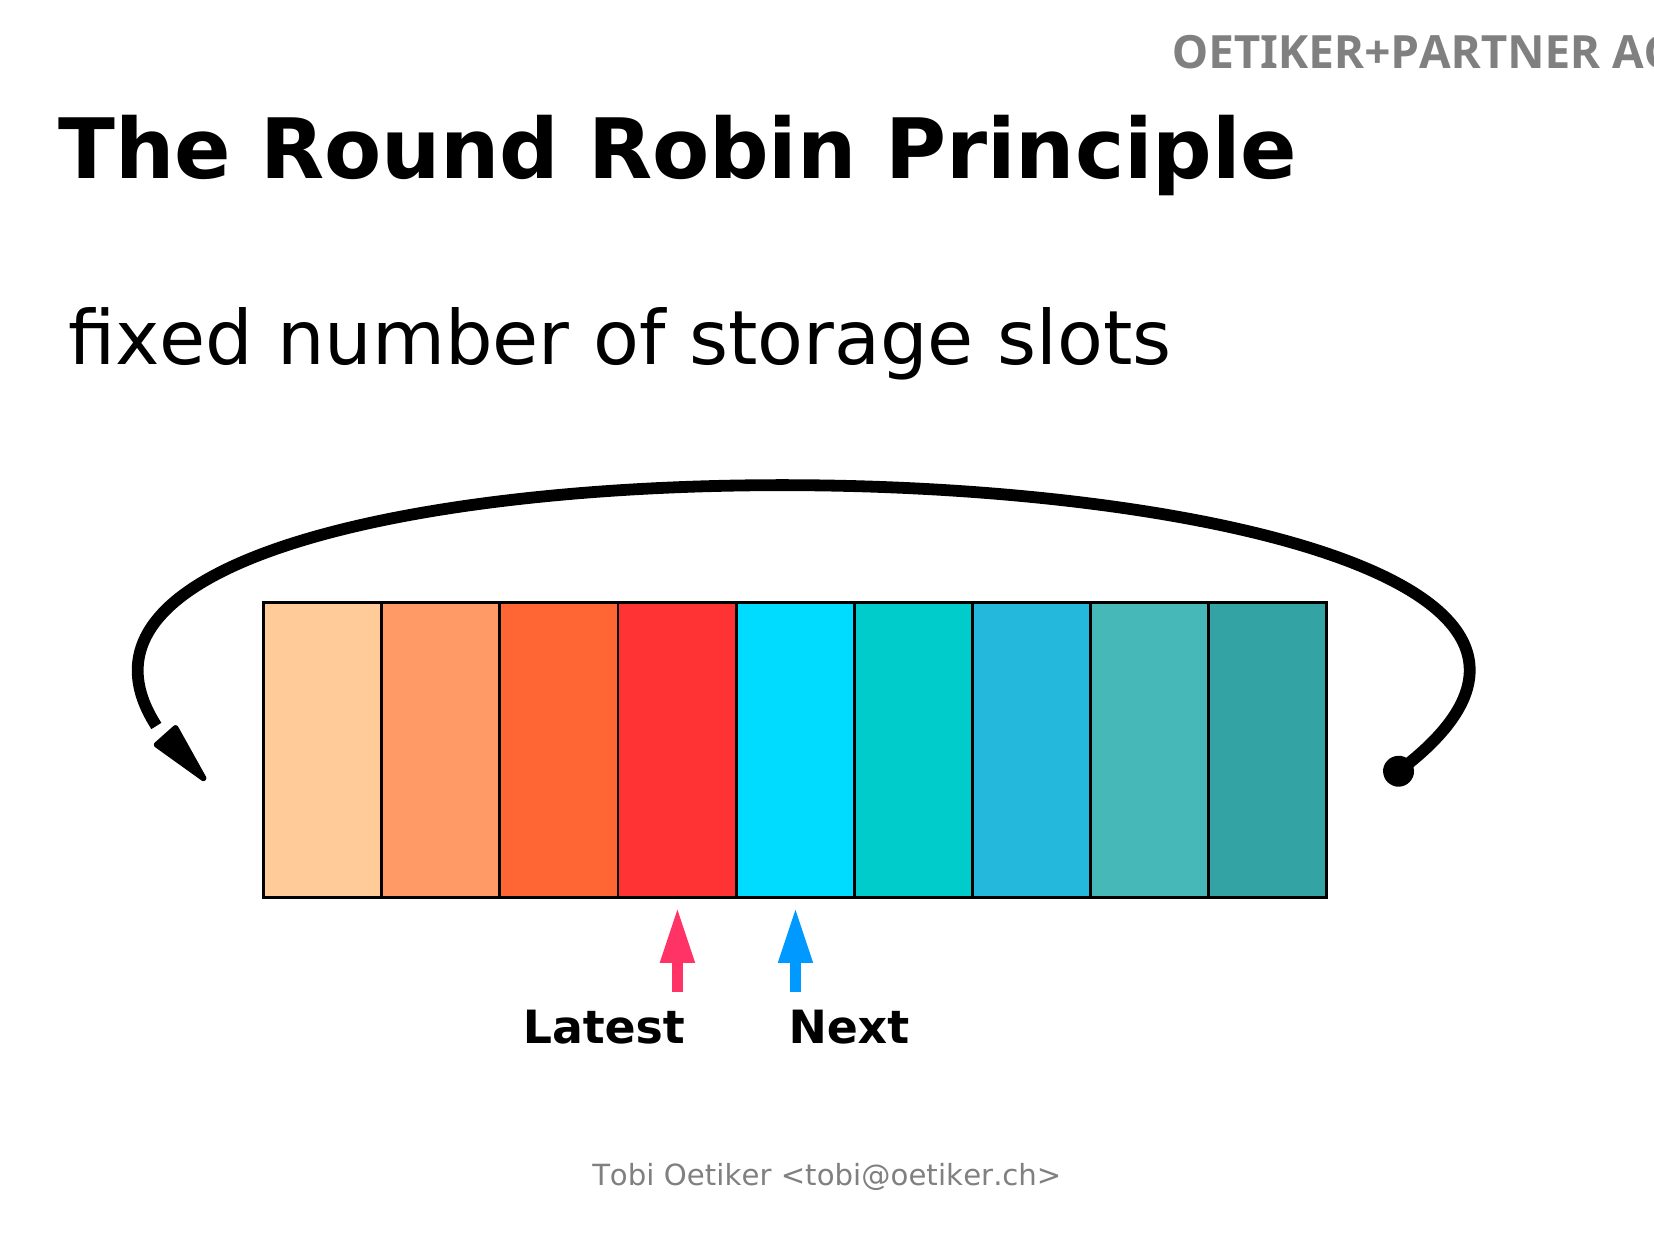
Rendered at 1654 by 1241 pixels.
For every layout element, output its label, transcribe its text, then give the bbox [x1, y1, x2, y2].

text_box [263, 602, 1327, 898]
text_box Latest [506, 992, 698, 1064]
text_box Next [772, 992, 923, 1064]
list fixed number of storage slots [50, 295, 1571, 1099]
title The Round Robin Principle [59, 75, 1607, 225]
